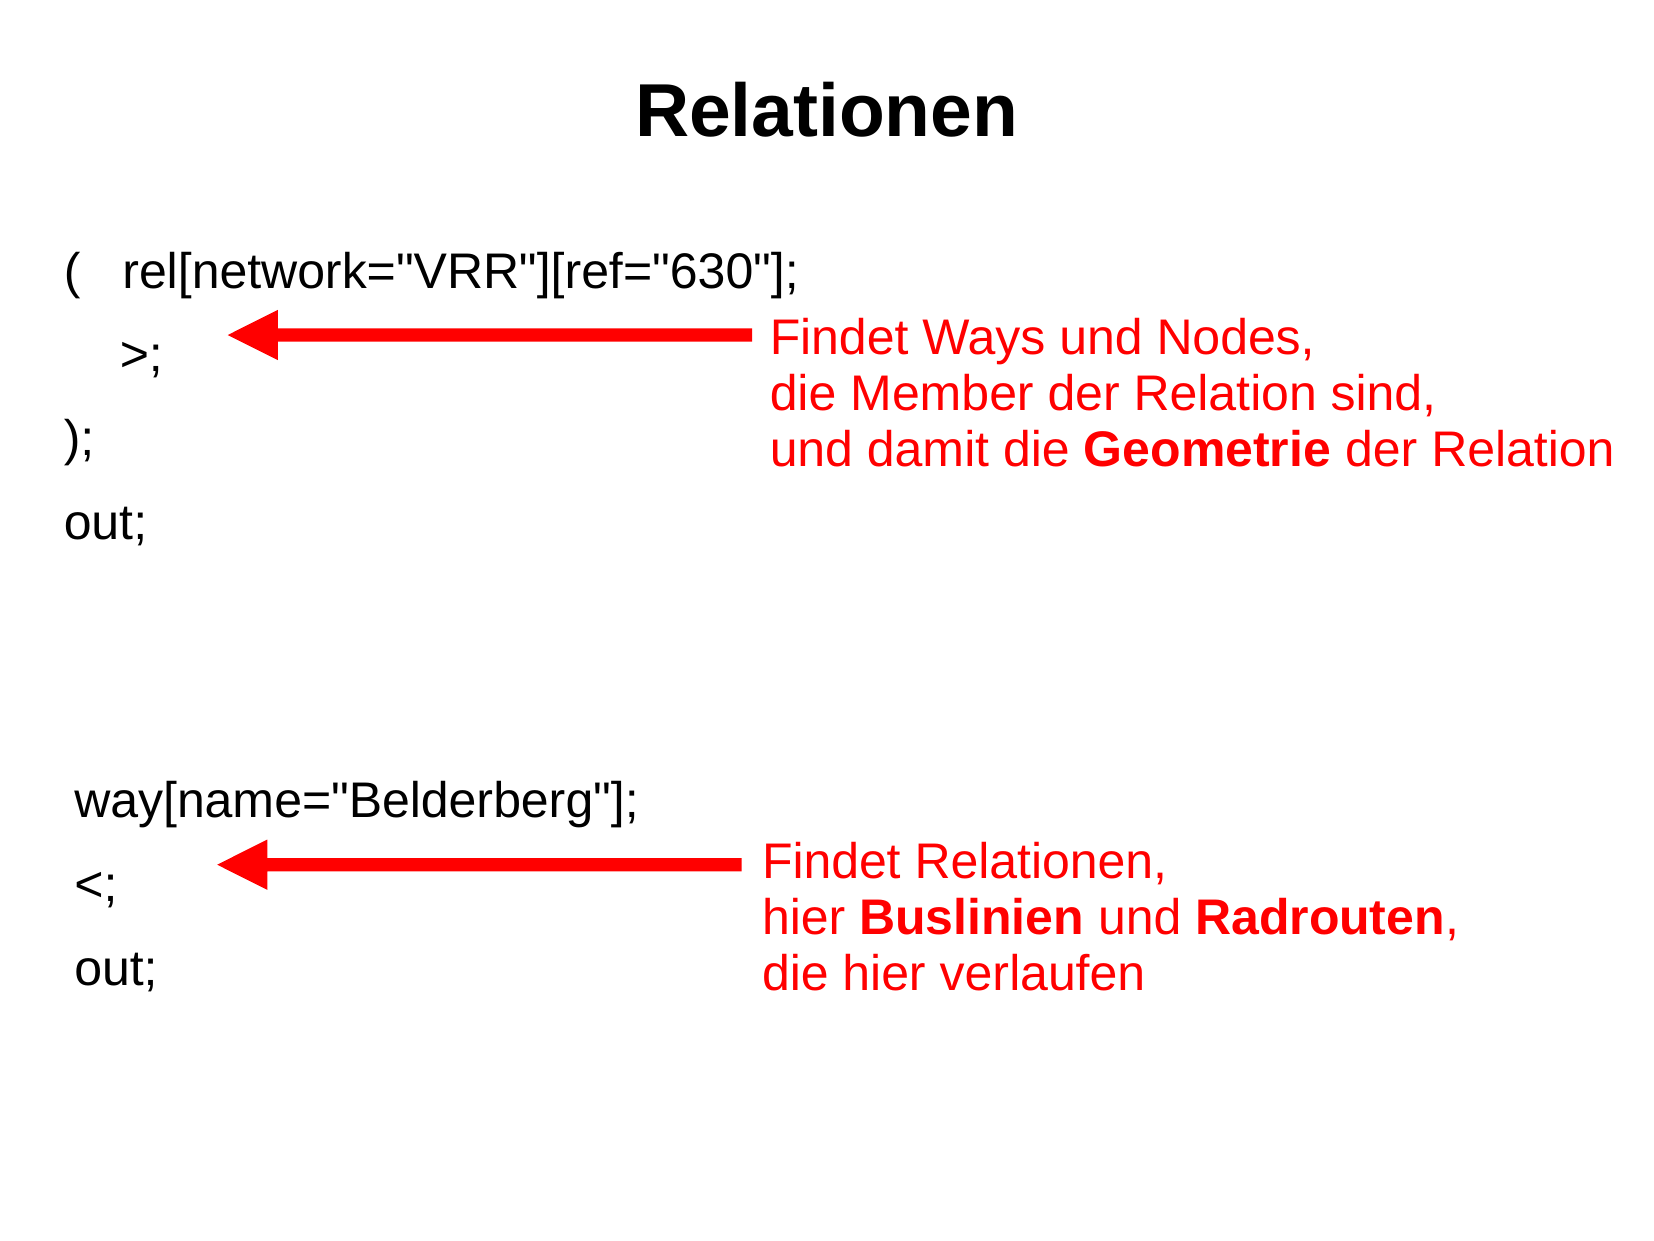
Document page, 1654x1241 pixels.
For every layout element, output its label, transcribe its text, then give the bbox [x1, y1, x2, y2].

text_box [217, 839, 742, 890]
text_box Findet Relationen, hier Buslinien und Radrouten, die hier verlaufen [747, 826, 1475, 1009]
text_box ( rel[network="VRR"][ref="630"]; >; ); out; [49, 207, 843, 530]
text_box Relationen [620, 61, 1034, 160]
text_box Findet Ways und Nodes, die Member der Relation sind, und damit die Geometrie der Relation [755, 301, 1630, 485]
text_box [227, 309, 753, 361]
text_box way[name="Belderberg"]; <; out; [59, 737, 853, 976]
